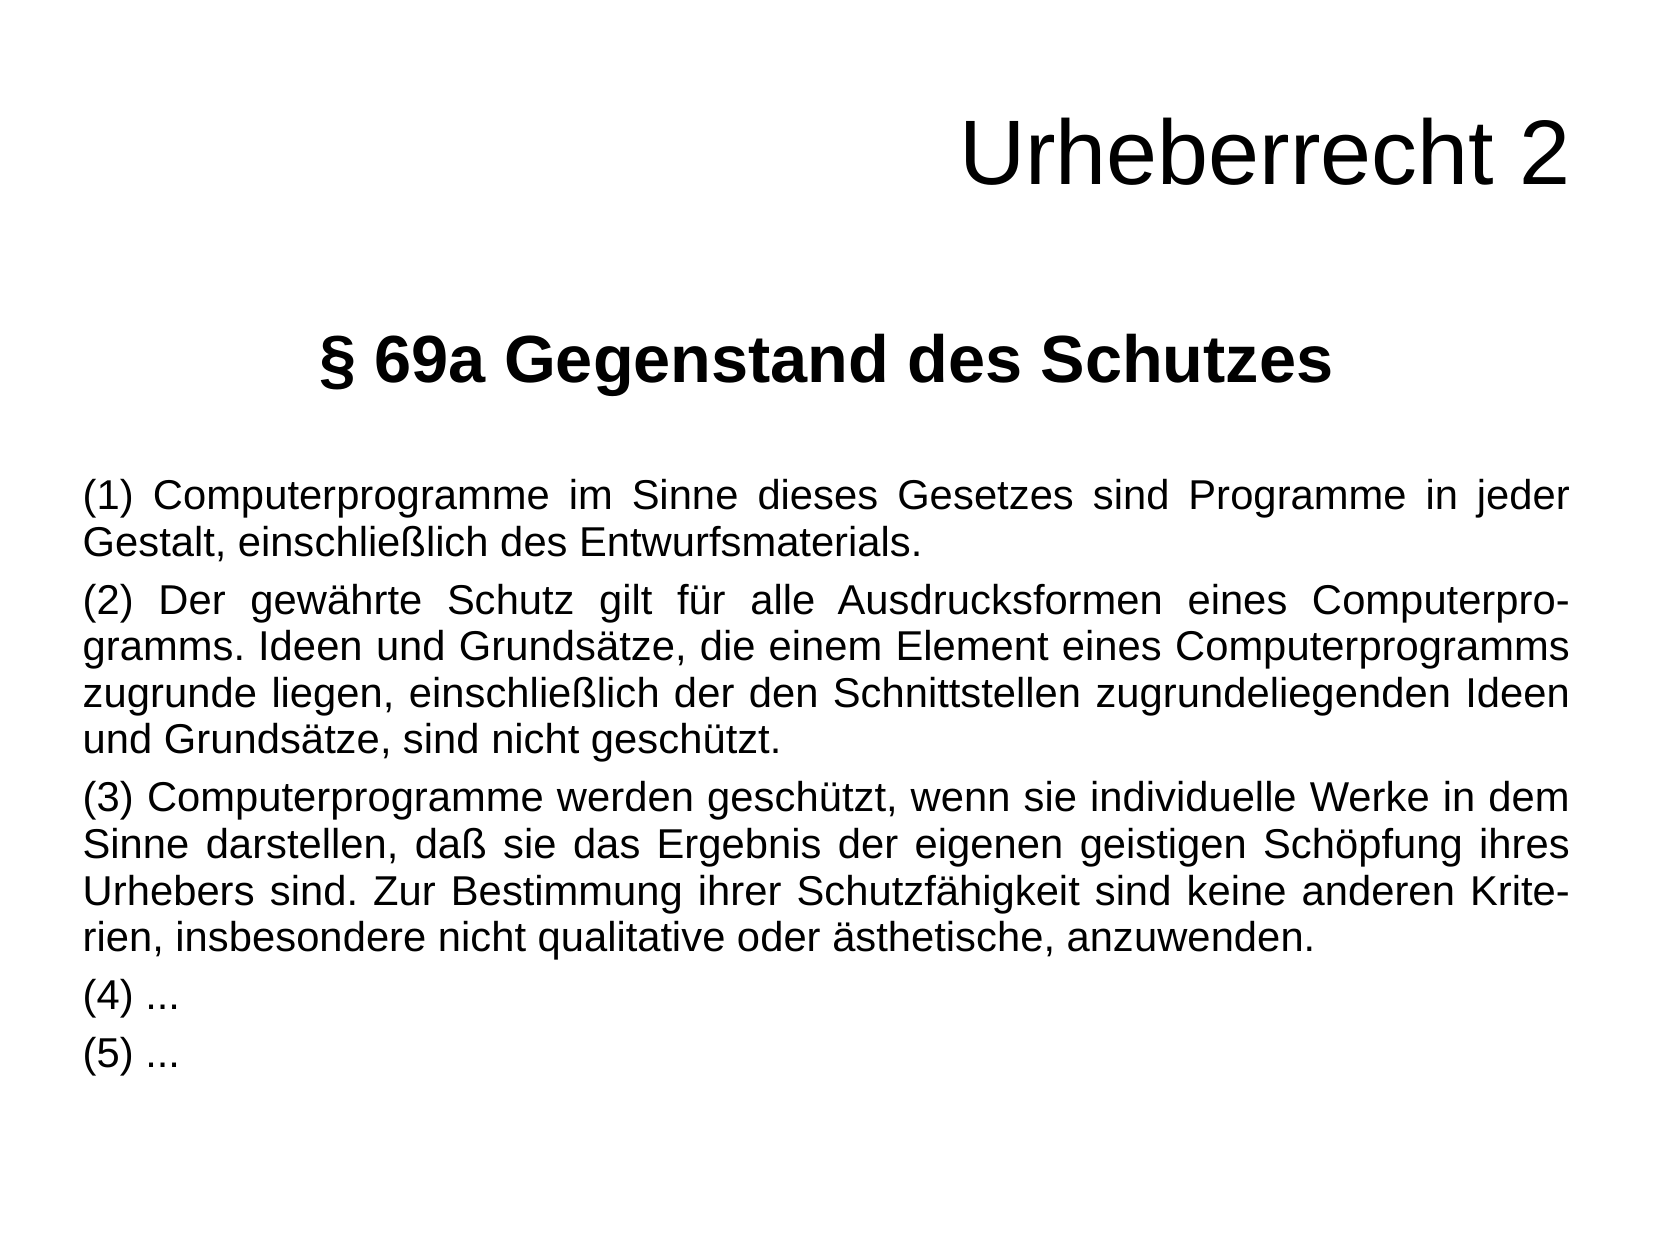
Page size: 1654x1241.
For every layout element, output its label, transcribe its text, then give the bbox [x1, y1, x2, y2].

subtitle § 69a Gegenstand des Schutzes (1) Computerprogramme im Sinne dieses Gesetzes sind Programme in jeder Gestalt, einschließlich des Entwurfsmaterials. (2) Der gewährte Schutz gilt für alle Ausdrucksformen eines Computerpro-gramms. Ideen und Grundsätze, die einem Element eines Computerprogramms zugrunde liegen, einschließlich der den Schnittstellen zugrundeliegenden Ideen und Grundsätze, sind nicht geschützt. (3) Computerprogramme werden geschützt, wenn sie individuelle Werke in dem Sinne darstellen, daß sie das Ergebnis der eigenen geistigen Schöpfung ihres Urhebers sind. Zur Bestimmung ihrer Schutzfähigkeit sind keine anderen Krite-rien, insbesondere nicht qualitative oder ästhetische, anzuwenden. (4) ... (5) ... [82, 297, 1571, 1102]
title Urheberrecht 2 [82, 56, 1571, 250]
